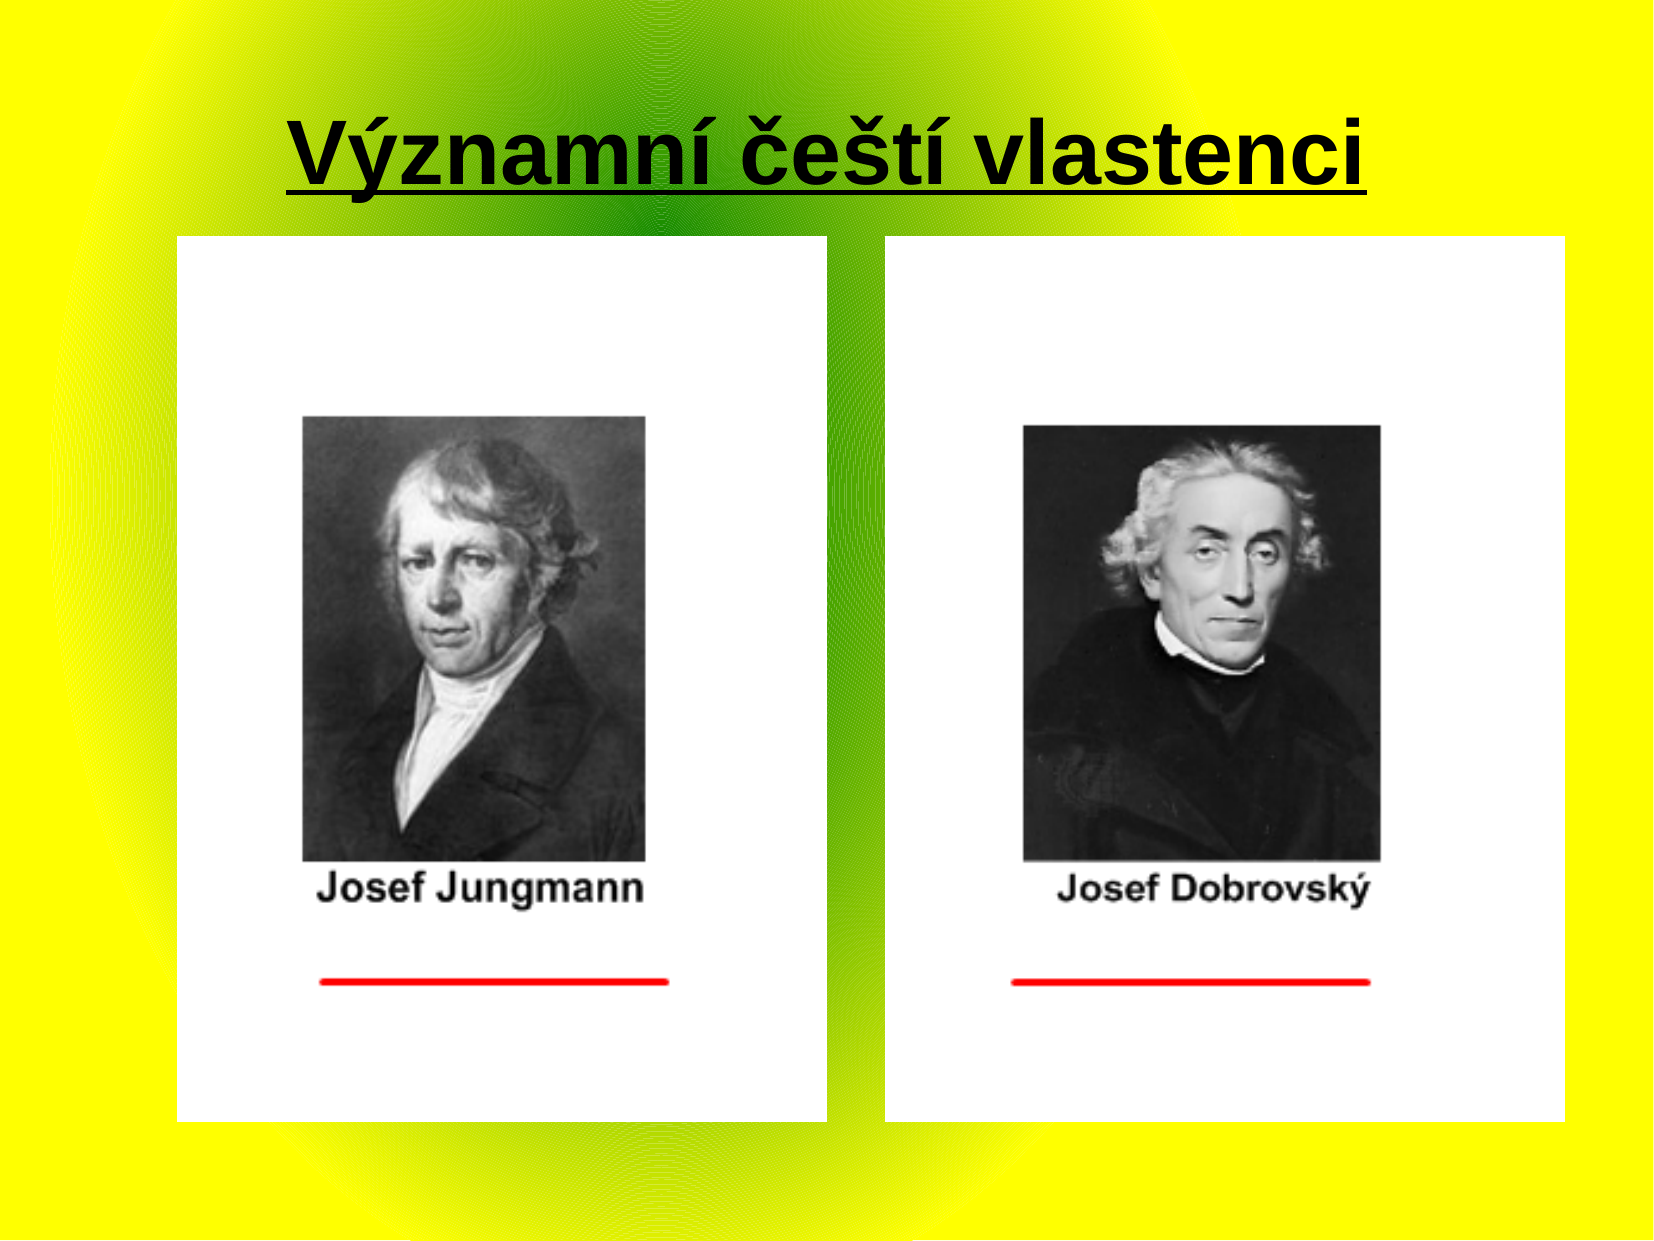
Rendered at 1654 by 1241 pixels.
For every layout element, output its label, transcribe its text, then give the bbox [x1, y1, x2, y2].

picture [177, 236, 827, 1123]
picture [885, 236, 1565, 1123]
title Významní čeští vlastenci [82, 49, 1571, 257]
